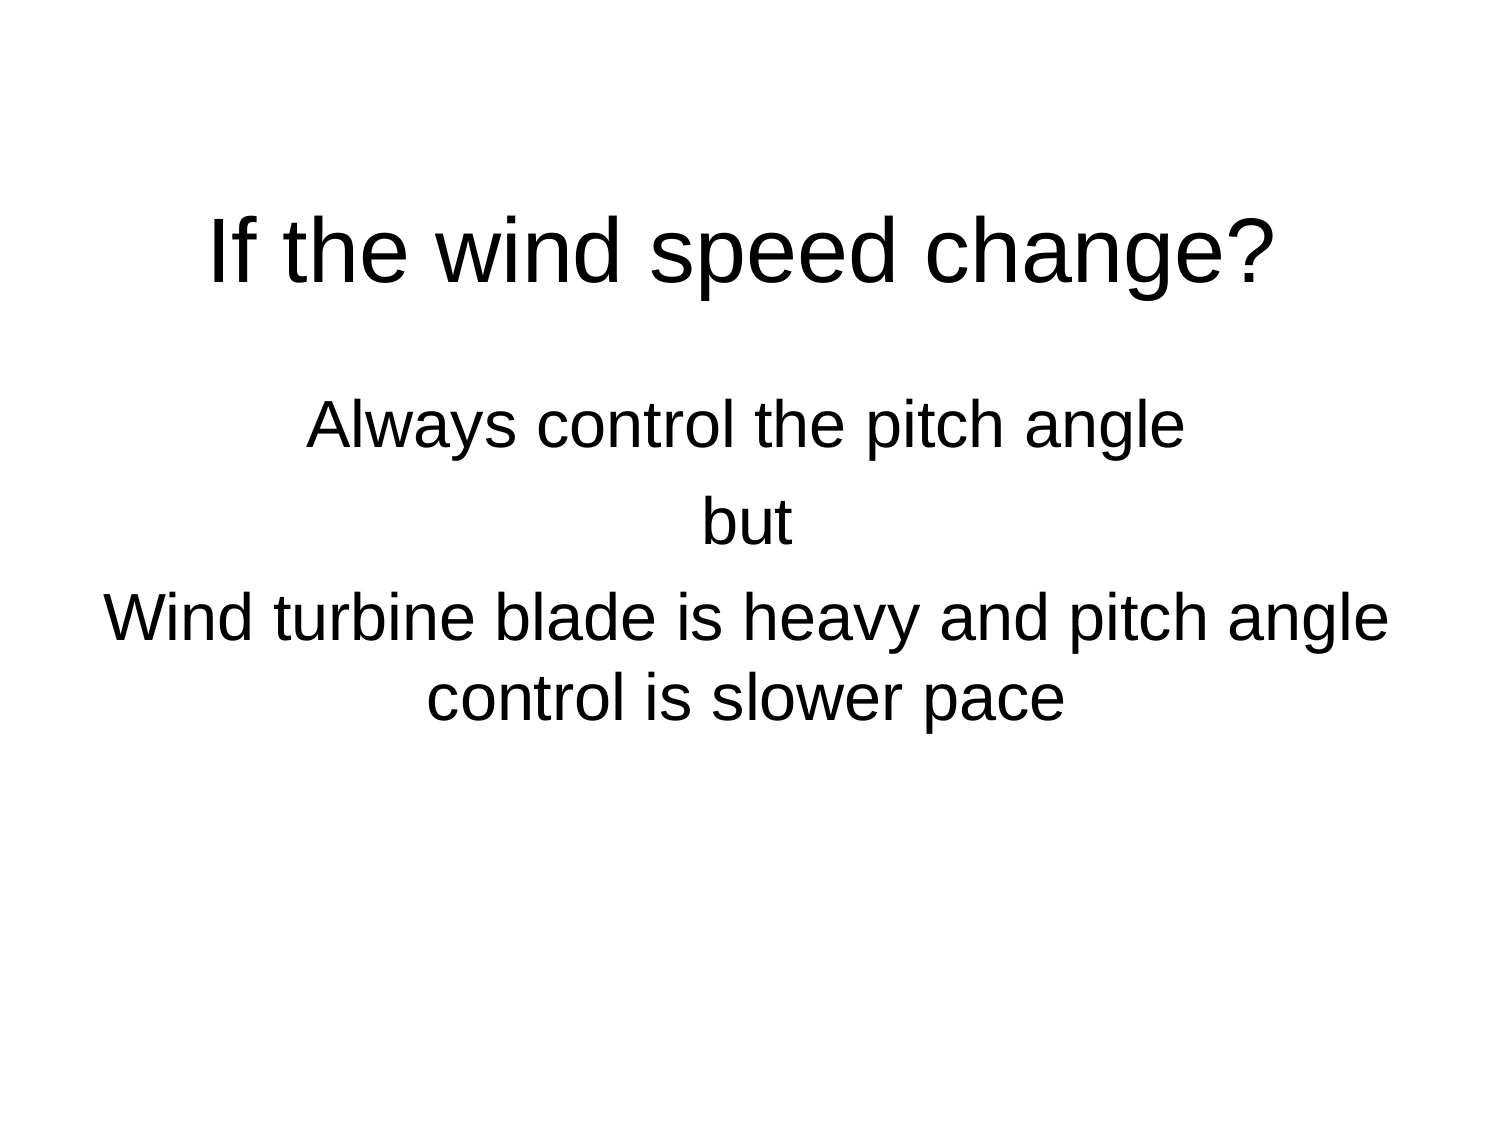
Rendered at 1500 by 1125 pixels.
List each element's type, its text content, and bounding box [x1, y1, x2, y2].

subtitle Always control the pitch angle but Wind turbine blade is heavy and pitch angle control is slower pace [47, 373, 1447, 1071]
title If the wind speed change? [82, 125, 1403, 367]
